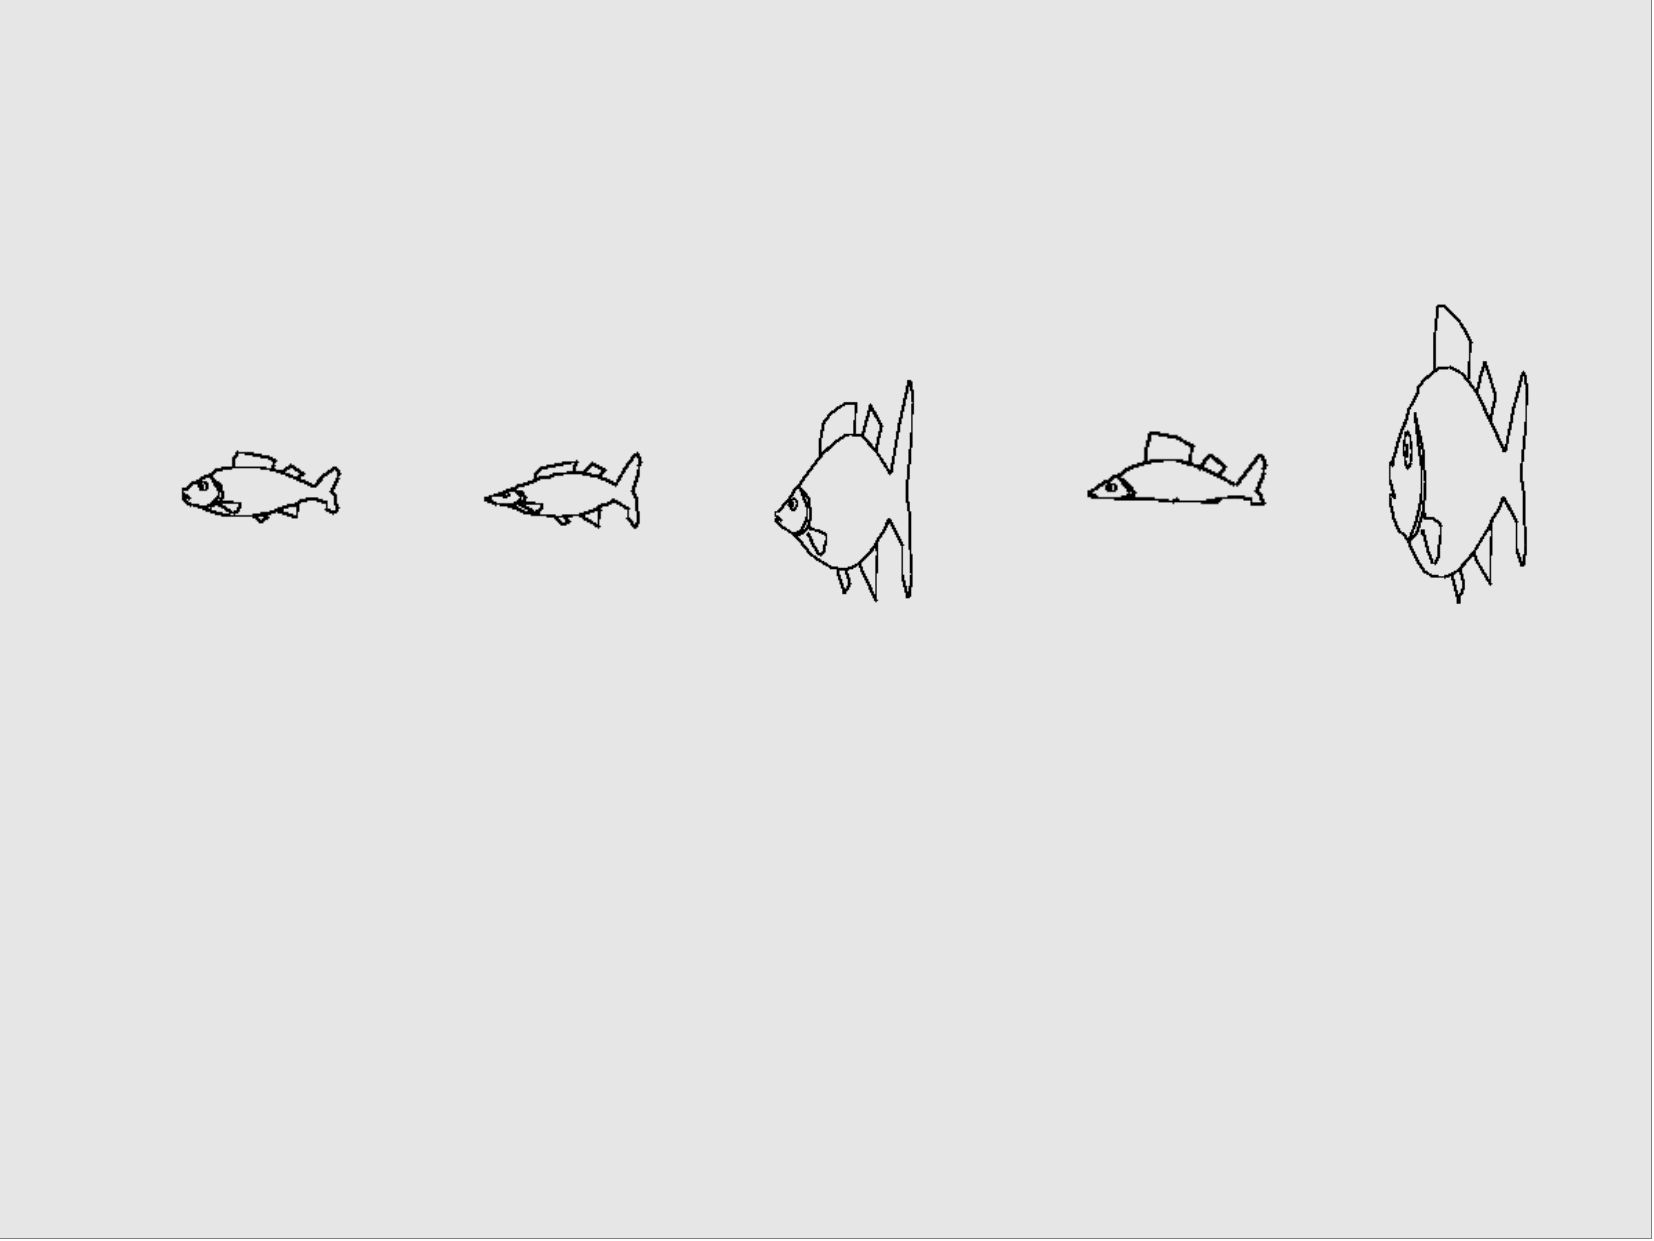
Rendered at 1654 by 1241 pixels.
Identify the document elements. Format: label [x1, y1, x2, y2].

picture [419, 365, 1019, 644]
picture [1040, 280, 1618, 645]
text_box [0, 0, 1652, 1239]
picture [129, 407, 414, 598]
